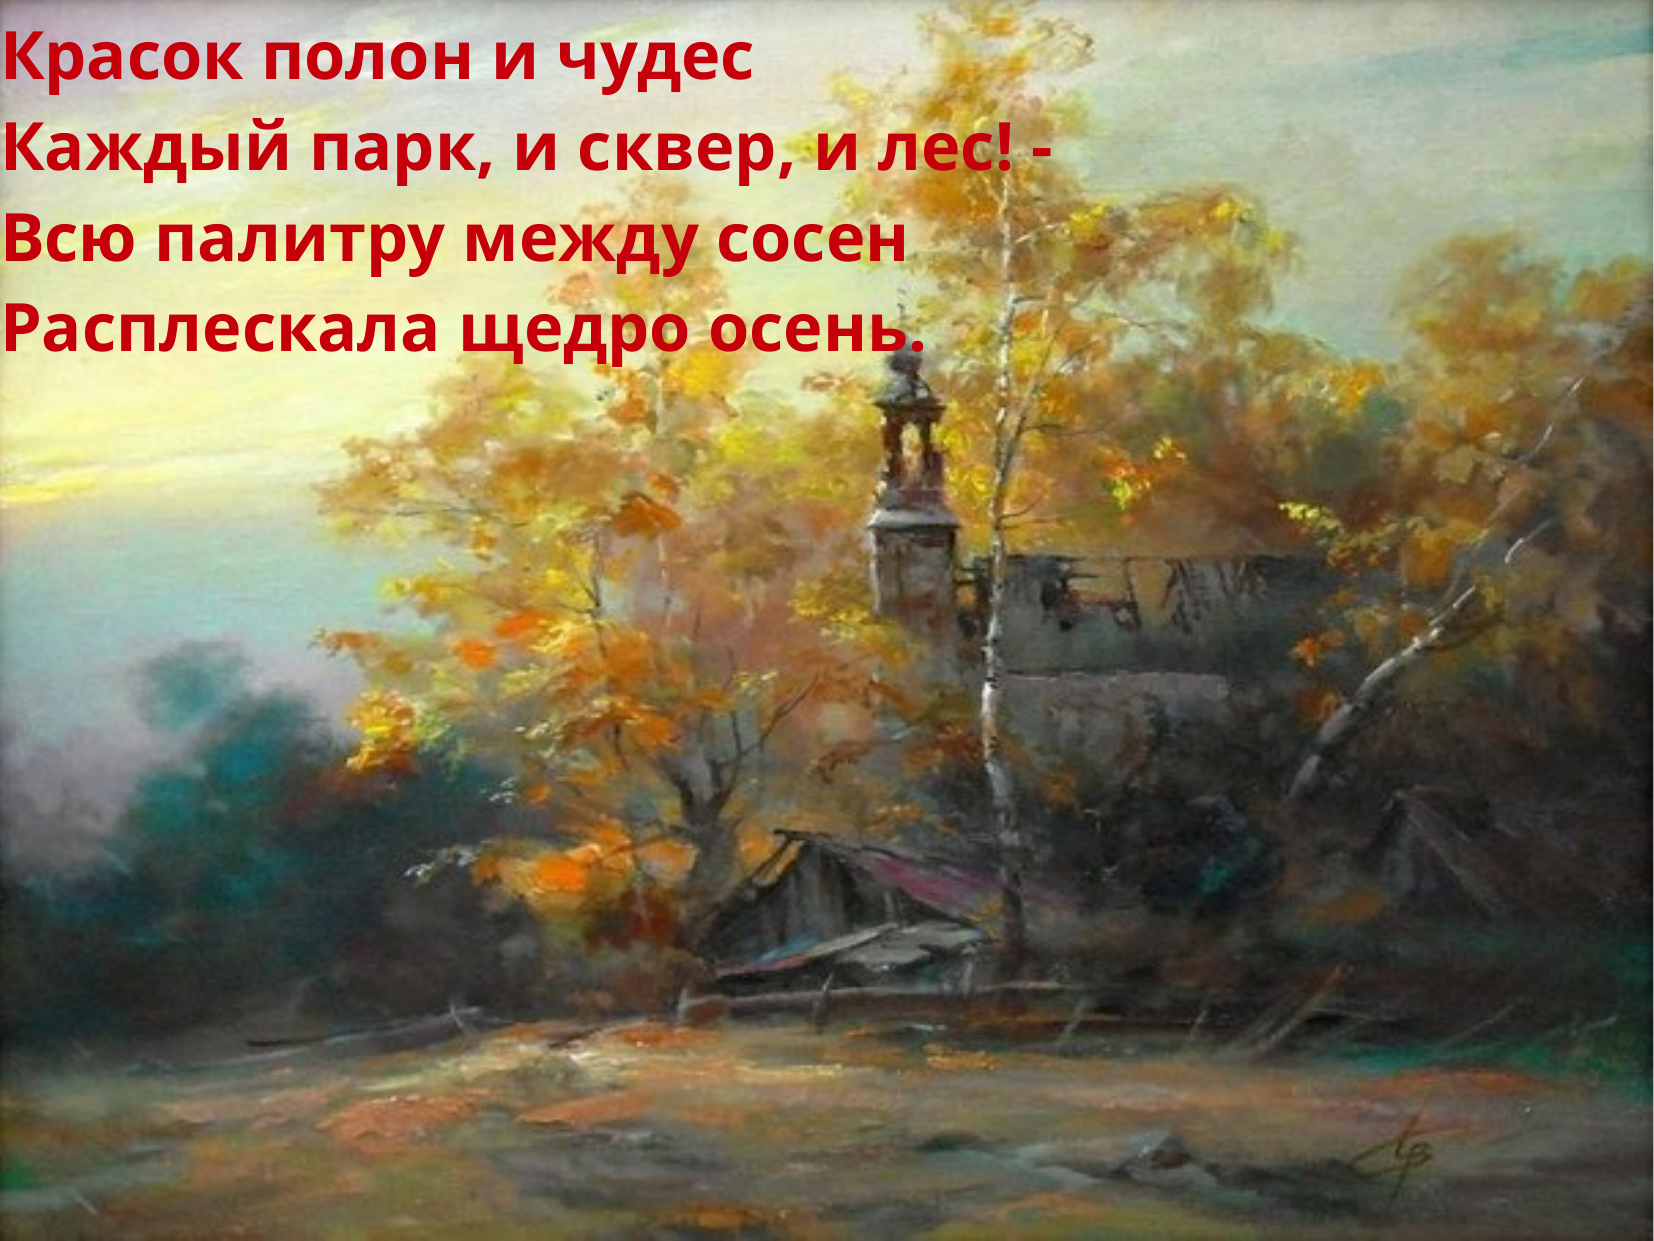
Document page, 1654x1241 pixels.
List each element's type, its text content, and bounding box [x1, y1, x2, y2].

picture [0, 0, 1654, 1241]
list Красок полон и чудес Каждый парк, и сквер, и лес! - Всю палитру между сосен Расплескала щедро осень. [0, 8, 1489, 827]
